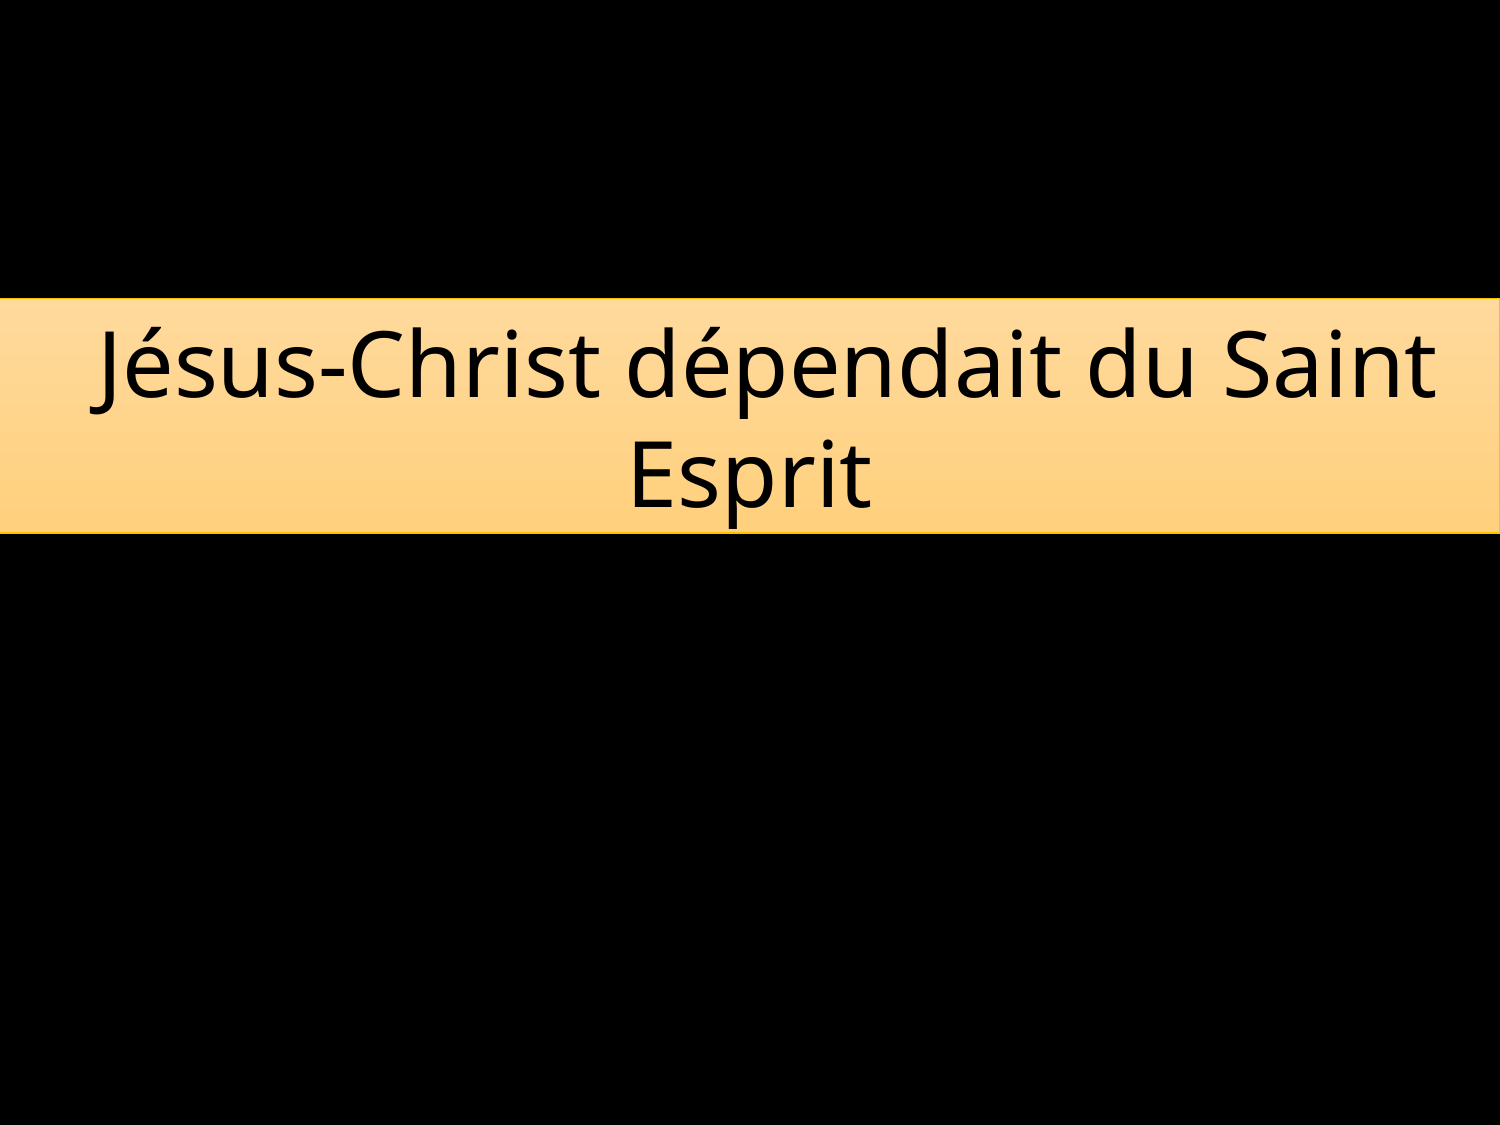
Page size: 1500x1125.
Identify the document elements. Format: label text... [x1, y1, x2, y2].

text_box Jésus-Christ dépendait du Saint Esprit [0, 298, 1500, 534]
